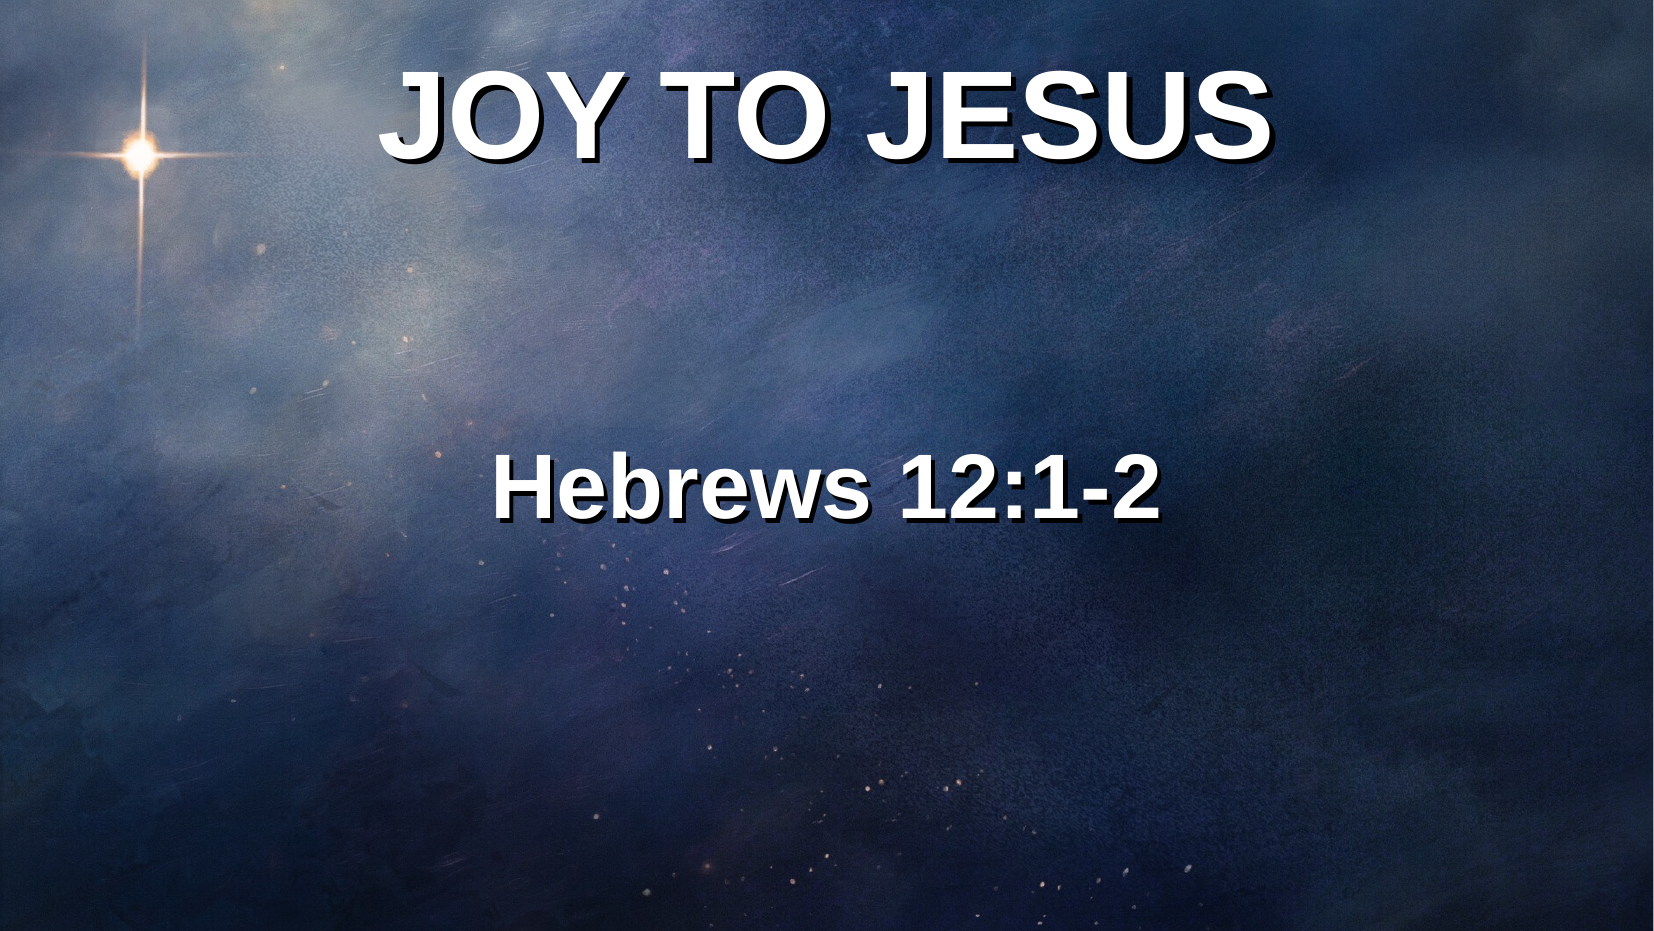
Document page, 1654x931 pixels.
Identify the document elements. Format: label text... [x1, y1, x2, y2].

title JOY TO JESUS [82, 37, 1571, 193]
picture [0, 0, 1654, 931]
subtitle Hebrews 12:1-2 [82, 217, 1571, 758]
